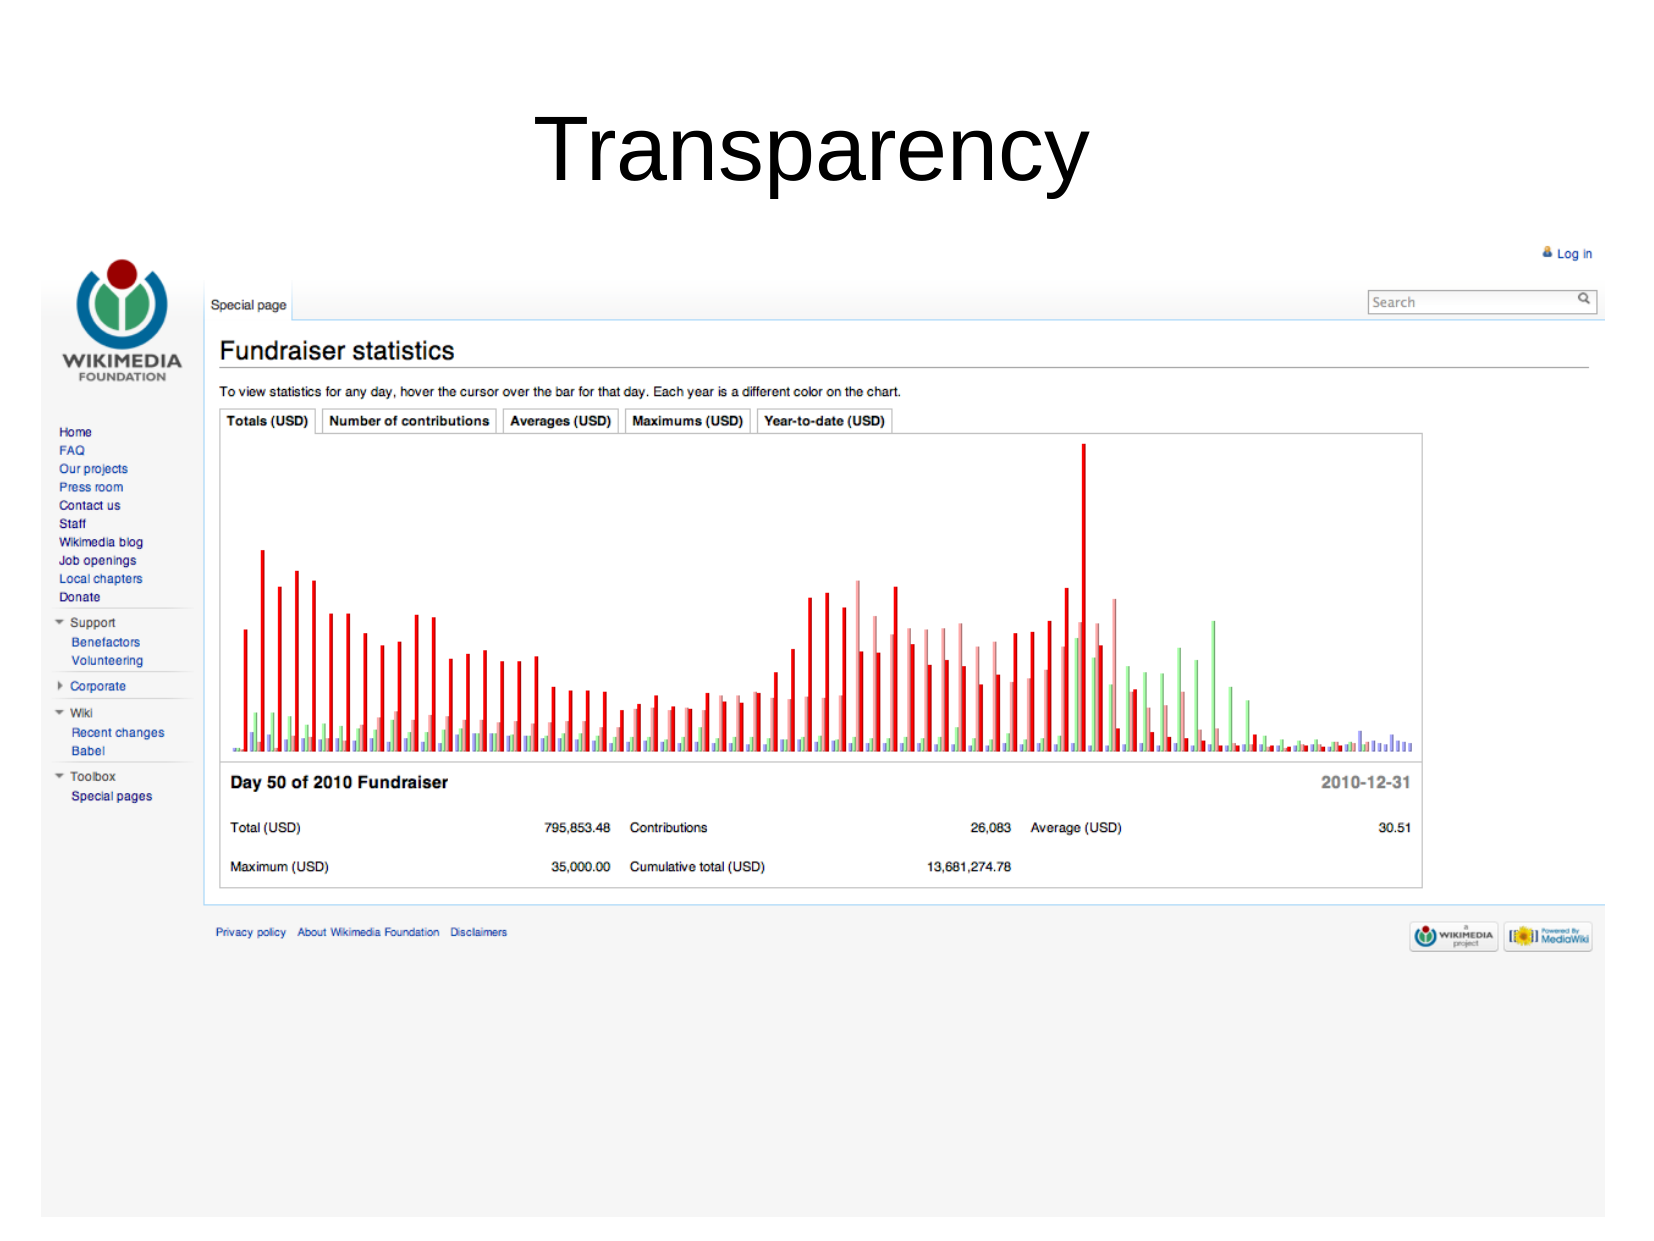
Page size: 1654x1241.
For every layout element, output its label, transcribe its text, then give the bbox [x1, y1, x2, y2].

text_box Transparency [518, 89, 1106, 208]
picture [41, 240, 1605, 1218]
